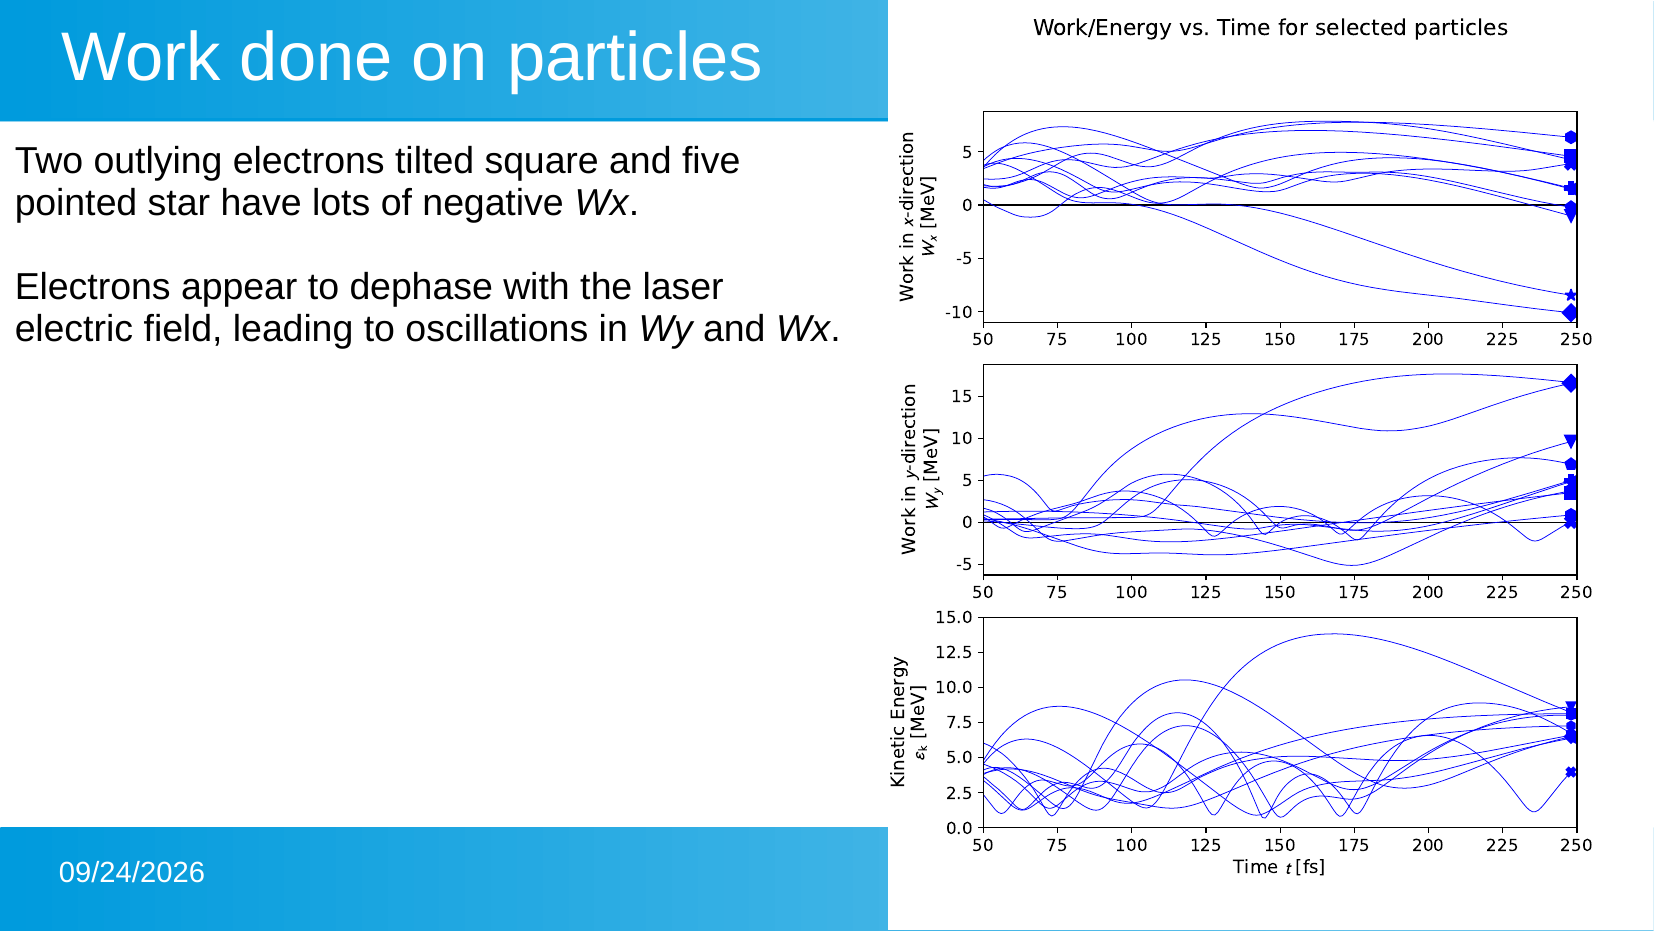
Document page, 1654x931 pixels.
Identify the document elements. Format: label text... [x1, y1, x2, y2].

picture [887, 0, 1654, 931]
text_box Two outlying electrons tilted square and five pointed star have lots of negative Wx. Electrons appear to dephase with the laser electric field, leading to oscillations in Wy and Wx. [0, 132, 863, 358]
title Work done on particles [0, 17, 826, 97]
